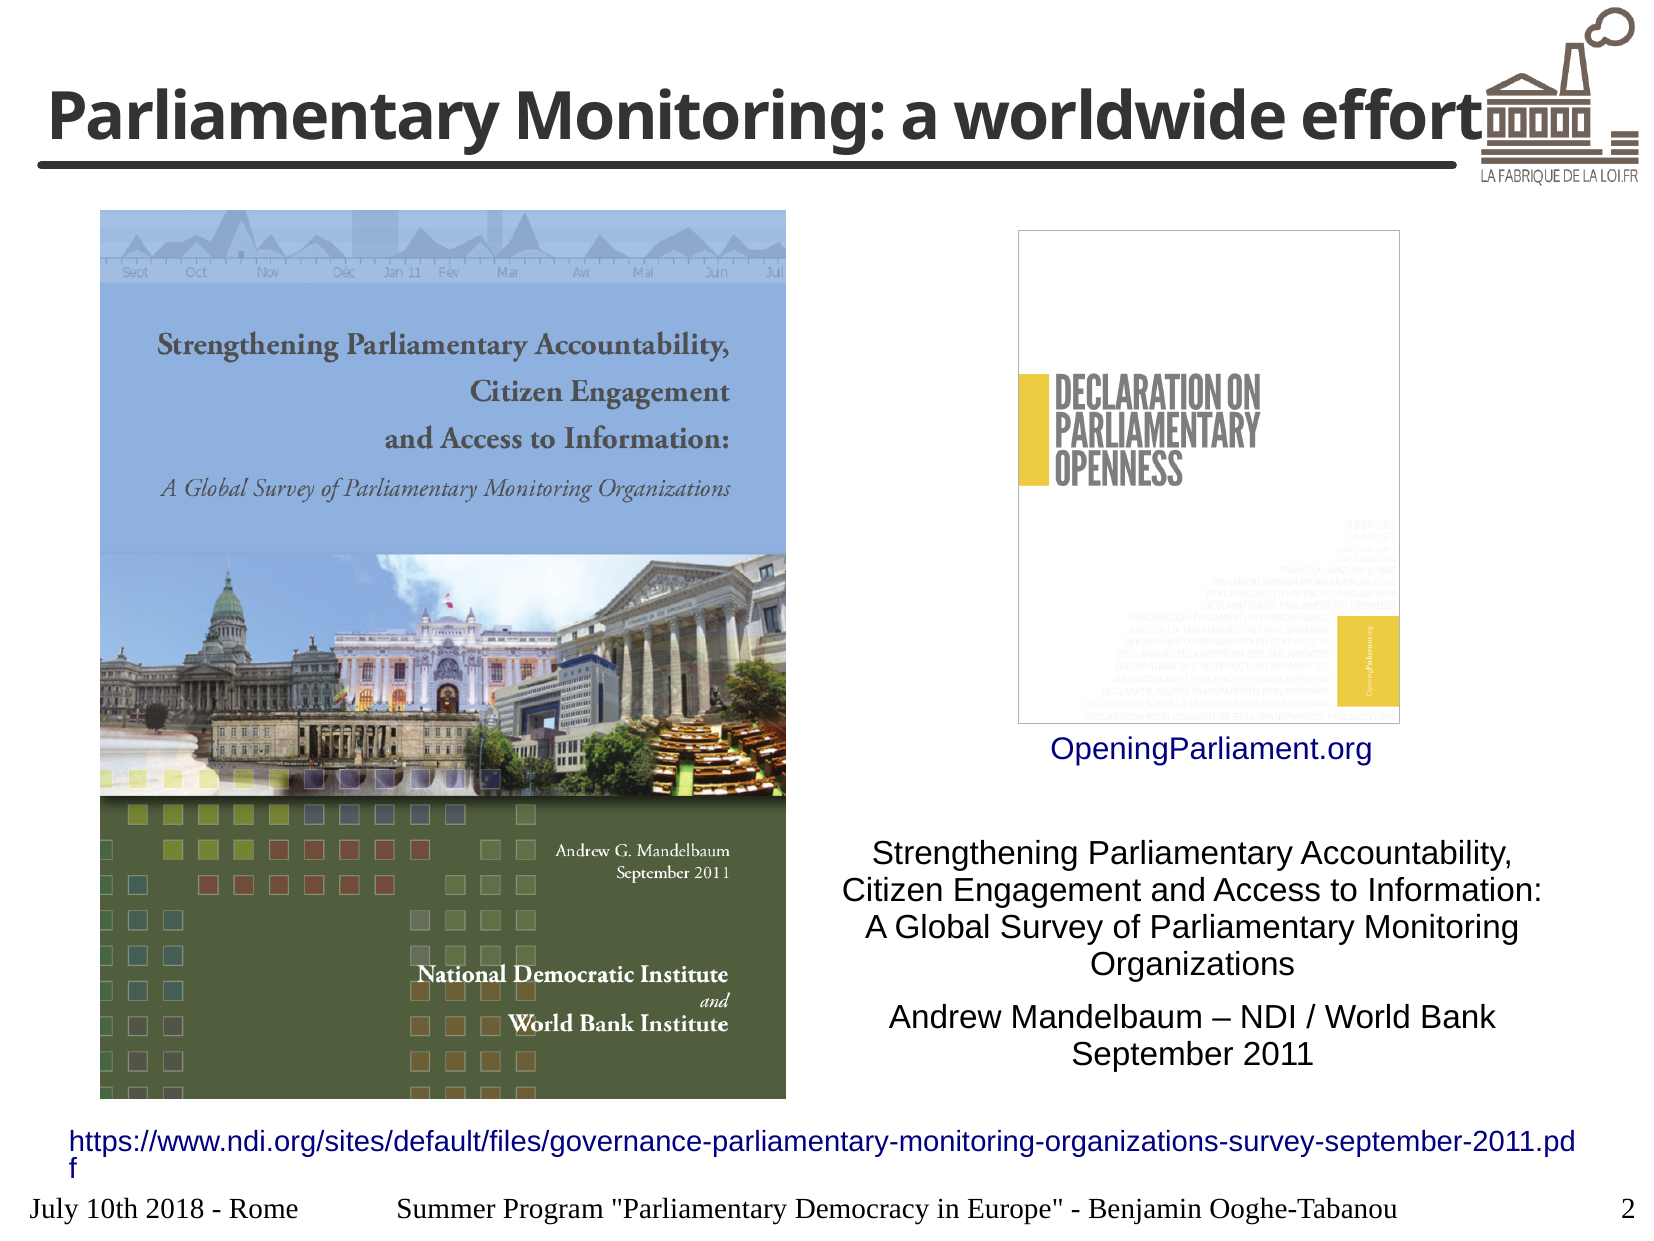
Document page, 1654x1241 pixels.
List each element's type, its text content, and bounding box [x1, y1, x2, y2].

text_box Strengthening Parliamentary Accountability, Citizen Engagement and Access to Information: A Global Survey of Parliamentary Monitoring Organizations Andrew Mandelbaum – NDI / World Bank September 2011 [826, 826, 1560, 1117]
picture [100, 210, 786, 1099]
text_box OpeningParliament.org [1018, 723, 1406, 774]
text_box https://www.ndi.org/sites/default/files/governance-parliamentary-monitoring-organizations-survey-september-2011.pdf [54, 1117, 1601, 1199]
picture [1018, 230, 1400, 723]
picture [1464, 0, 1654, 189]
title Parliamentary Monitoring: a worldwide effort [29, 37, 1518, 189]
